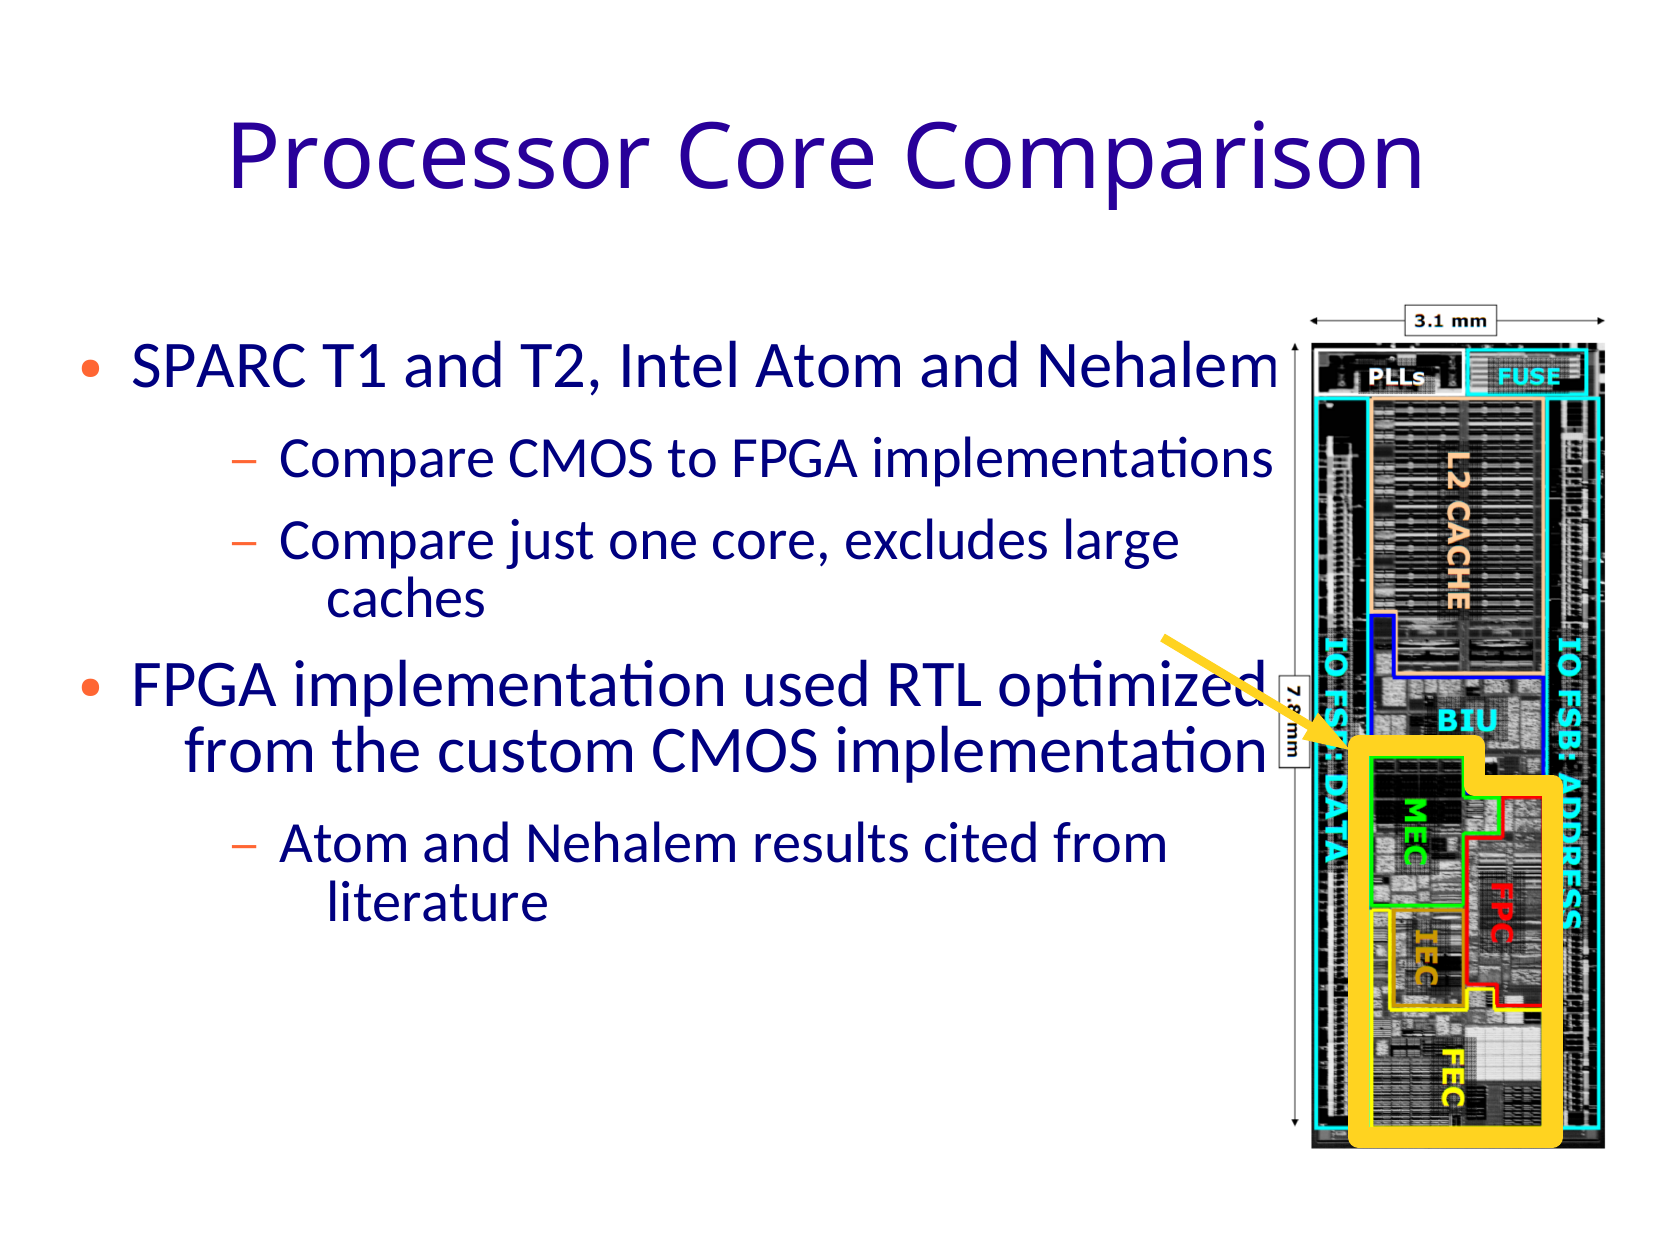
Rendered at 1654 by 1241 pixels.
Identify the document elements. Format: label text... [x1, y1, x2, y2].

picture [1369, 756, 1542, 1127]
title Processor Core Comparison [82, 56, 1571, 250]
picture [1275, 300, 1610, 1150]
list SPARC T1 and T2, Intel Atom and Nehalem Compare CMOS to FPGA implementations Compare just one core, excludes large caches FPGA implementation used RTL optimized from the custom CMOS implementation Atom and Nehalem results cited from literature [43, 337, 1275, 1150]
